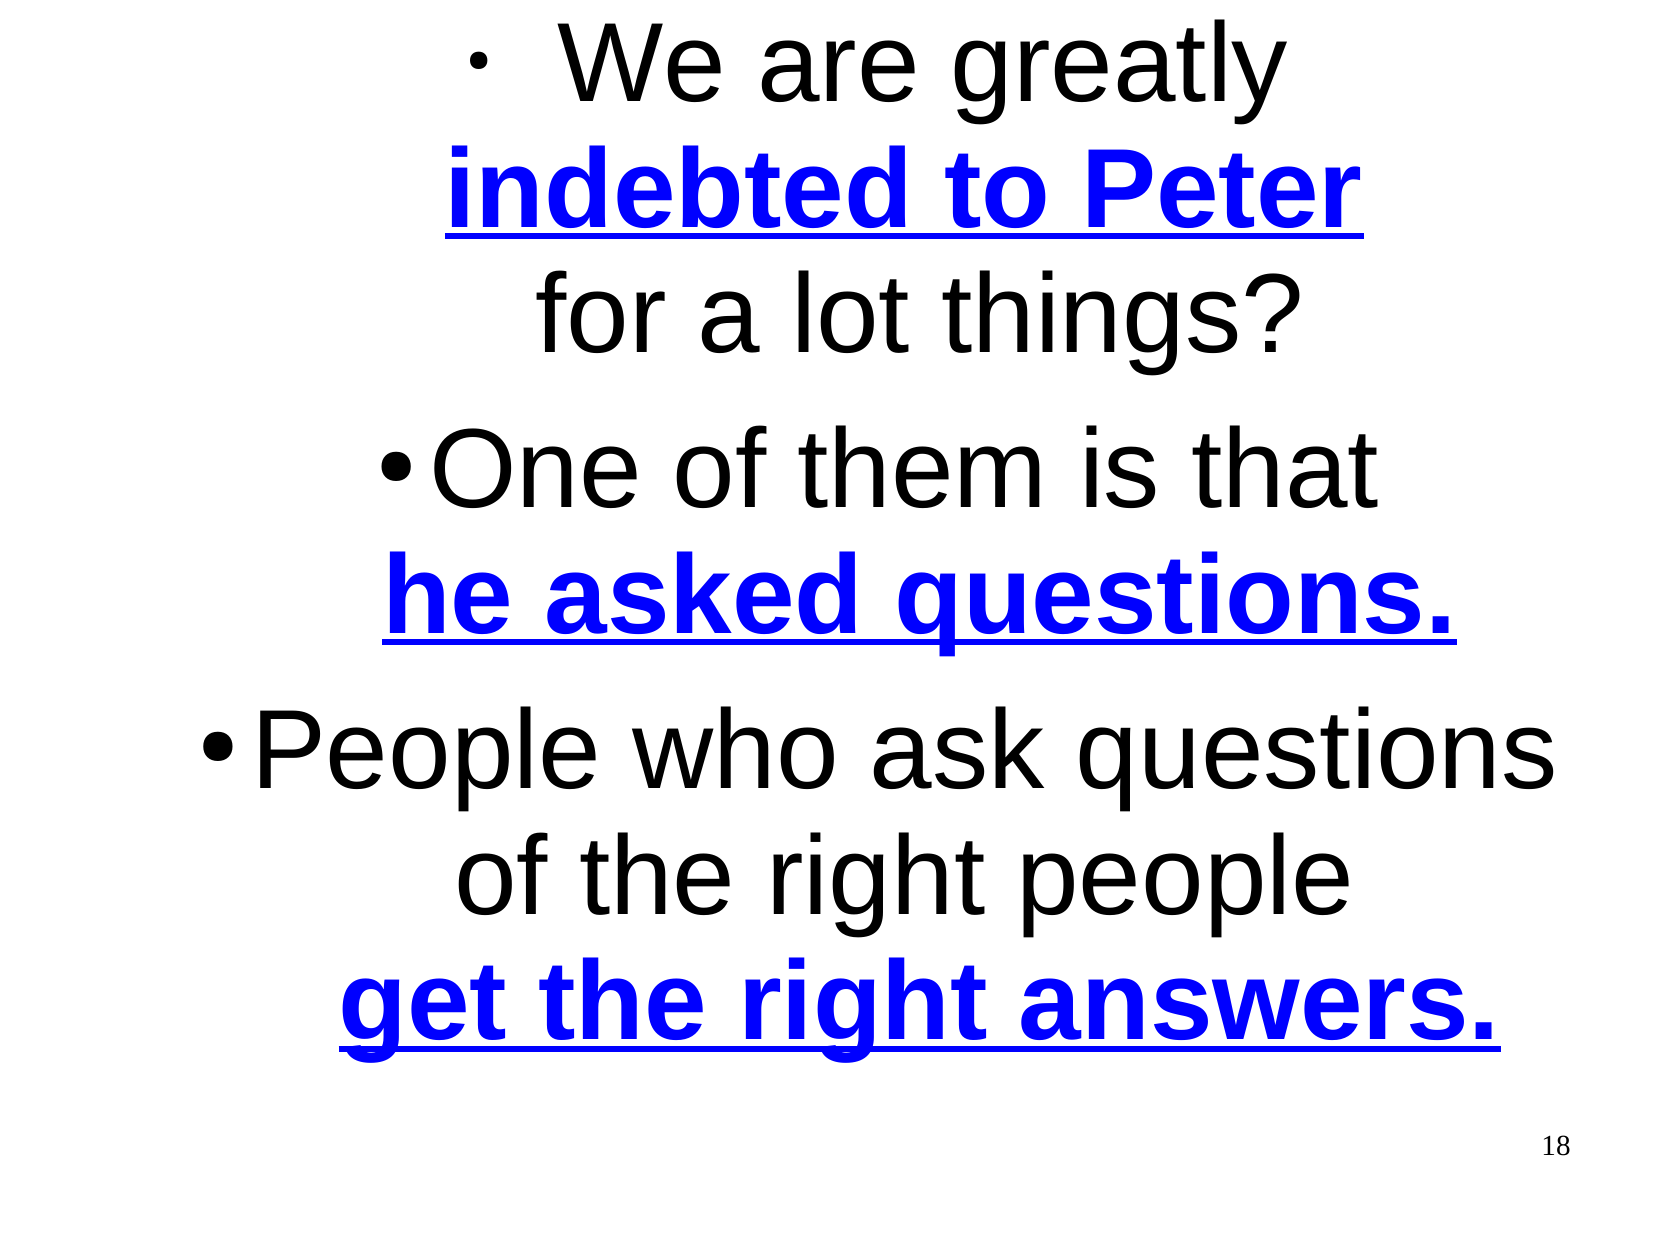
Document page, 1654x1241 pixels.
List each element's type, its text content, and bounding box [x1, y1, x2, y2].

list We are greatly indebted to Peter for a lot things? One of them is that he asked questions. People who ask questions of the right people get the right answers. [0, 0, 1651, 1238]
